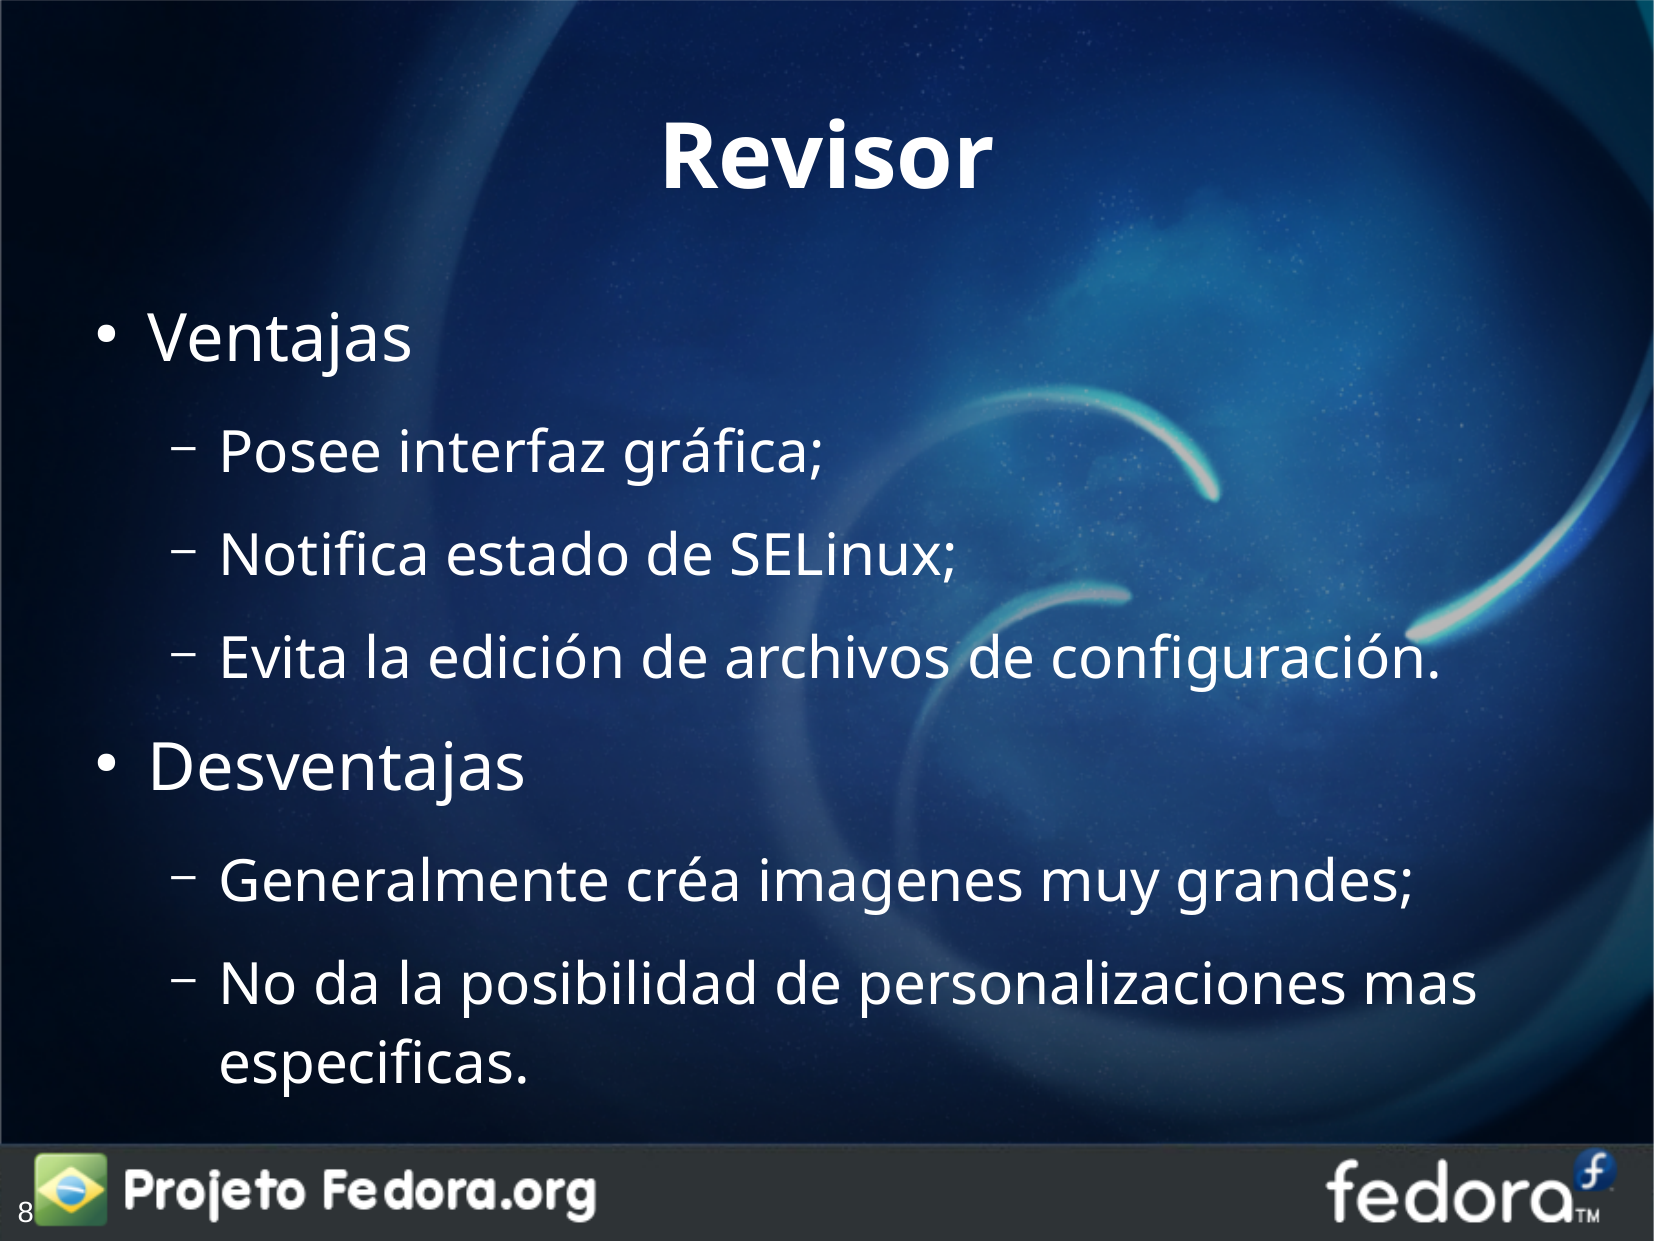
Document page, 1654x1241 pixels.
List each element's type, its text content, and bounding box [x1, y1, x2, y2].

title Revisor [82, 49, 1571, 257]
list Ventajas Posee interfaz gráfica; Notifica estado de SELinux; Evita la edición de archivos de configuración. Desventajas Generalmente créa imagenes muy grandes; No da la posibilidad de personalizaciones mas especificas. [76, 290, 1565, 1123]
picture [0, 0, 1654, 1241]
